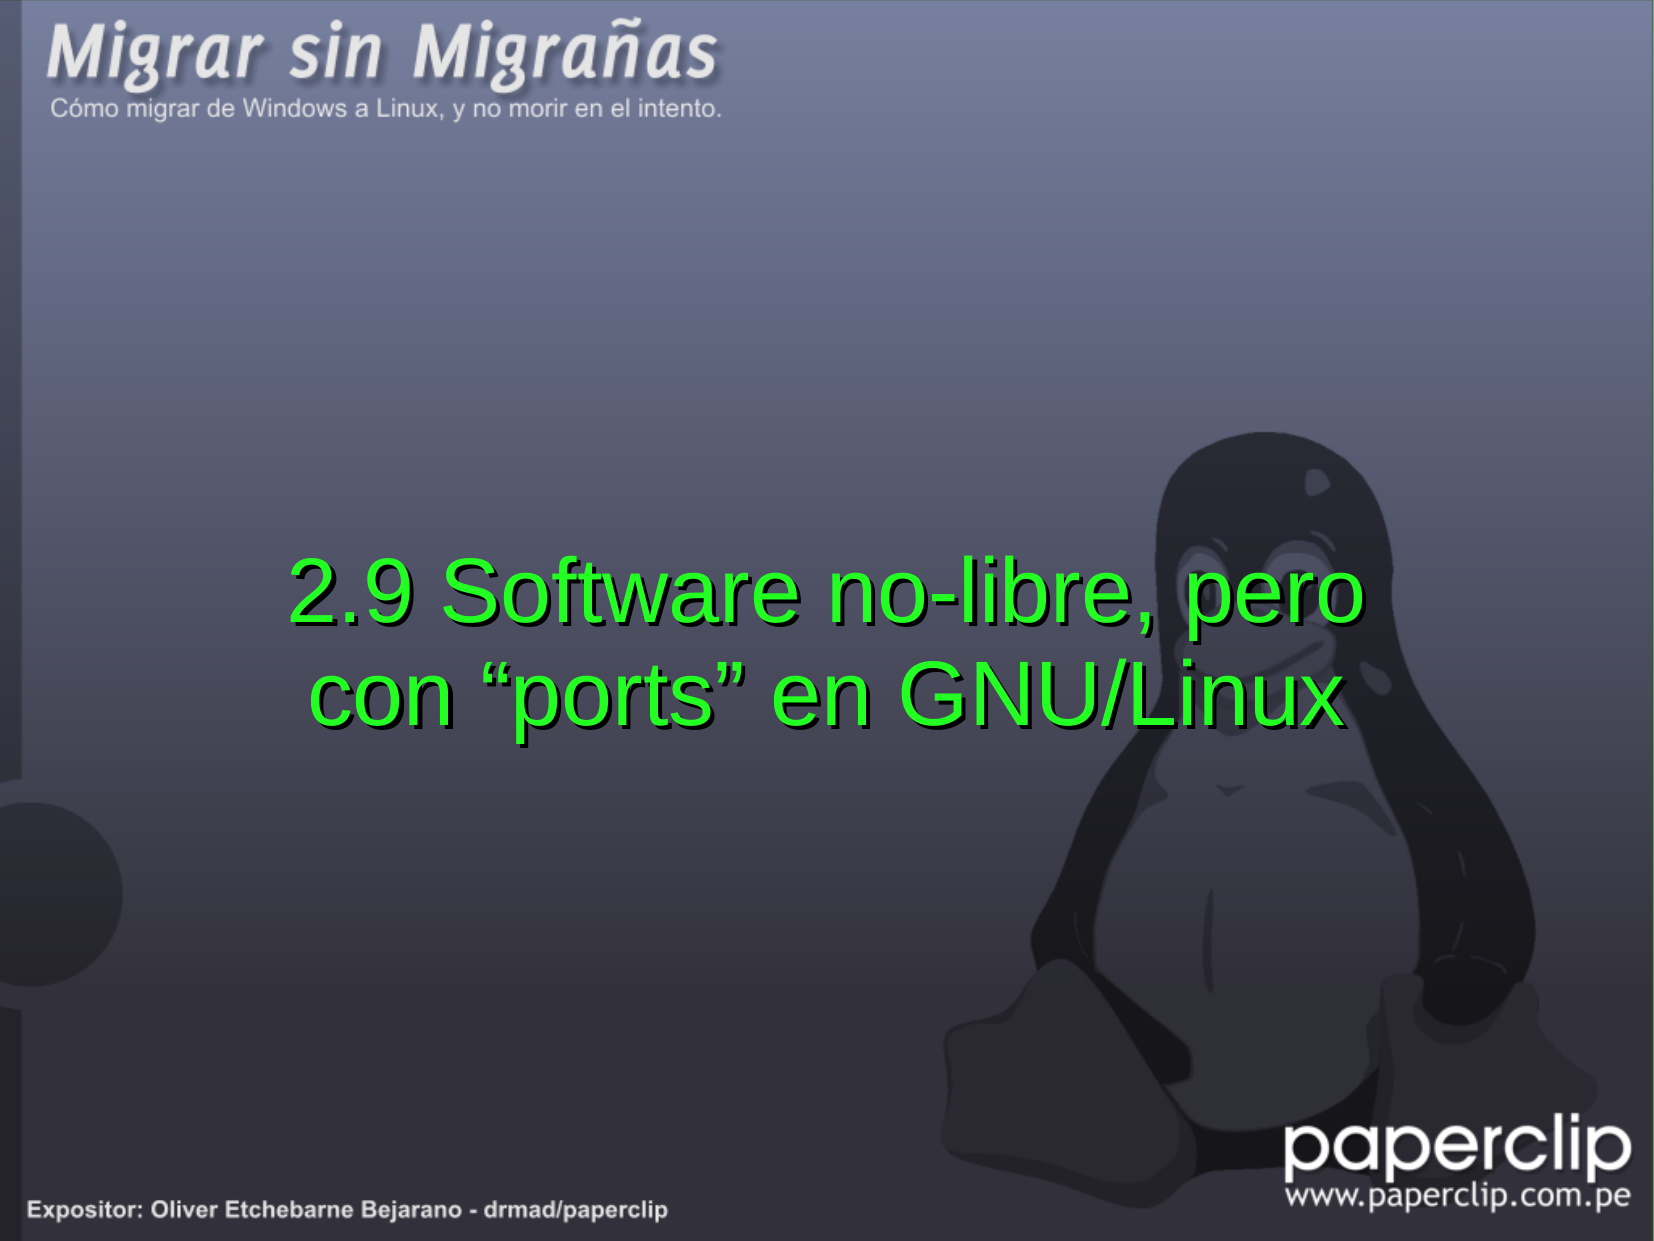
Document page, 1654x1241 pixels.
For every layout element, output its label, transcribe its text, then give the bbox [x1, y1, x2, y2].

title 2.9 Software no-libre, pero con “ports” en GNU/Linux [83, 539, 1572, 745]
picture [0, 0, 1654, 1241]
